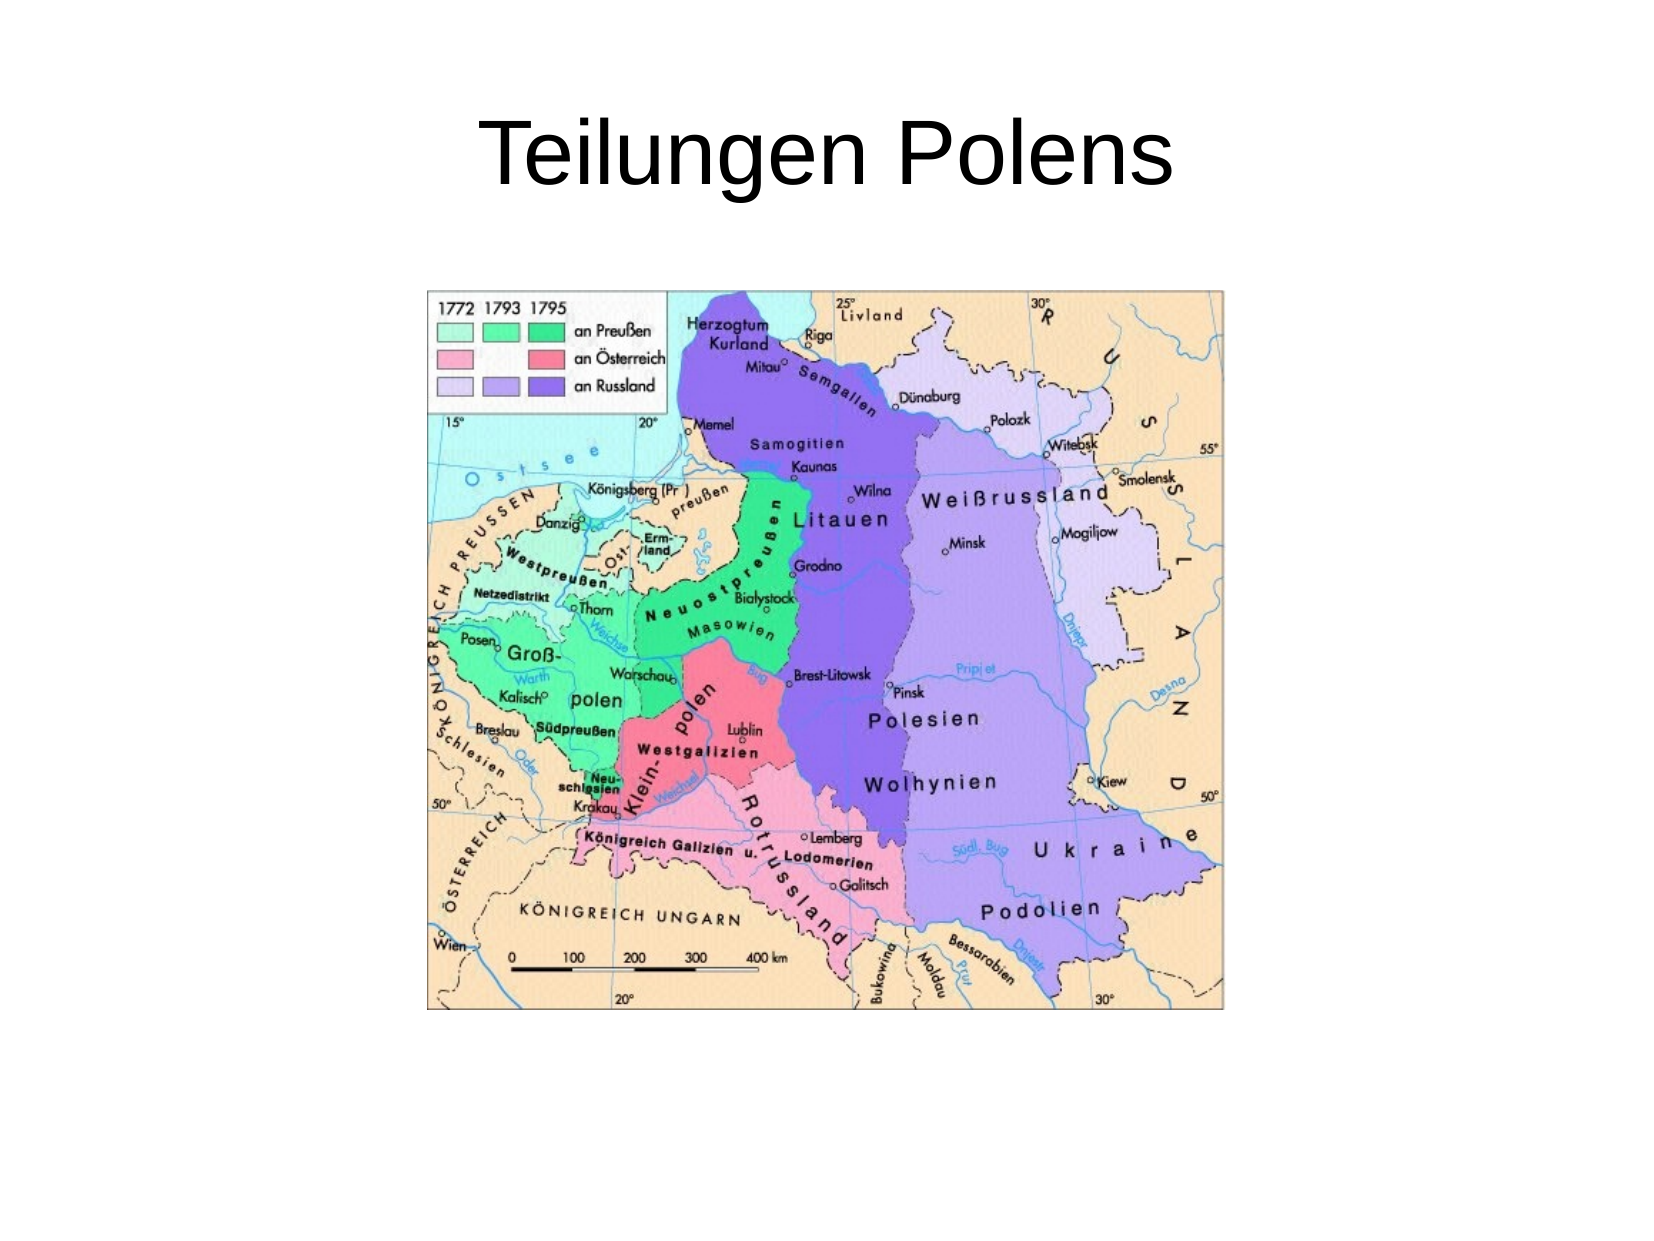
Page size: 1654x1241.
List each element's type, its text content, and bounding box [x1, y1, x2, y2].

picture [427, 290, 1226, 1010]
title Teilungen Polens [82, 49, 1571, 257]
